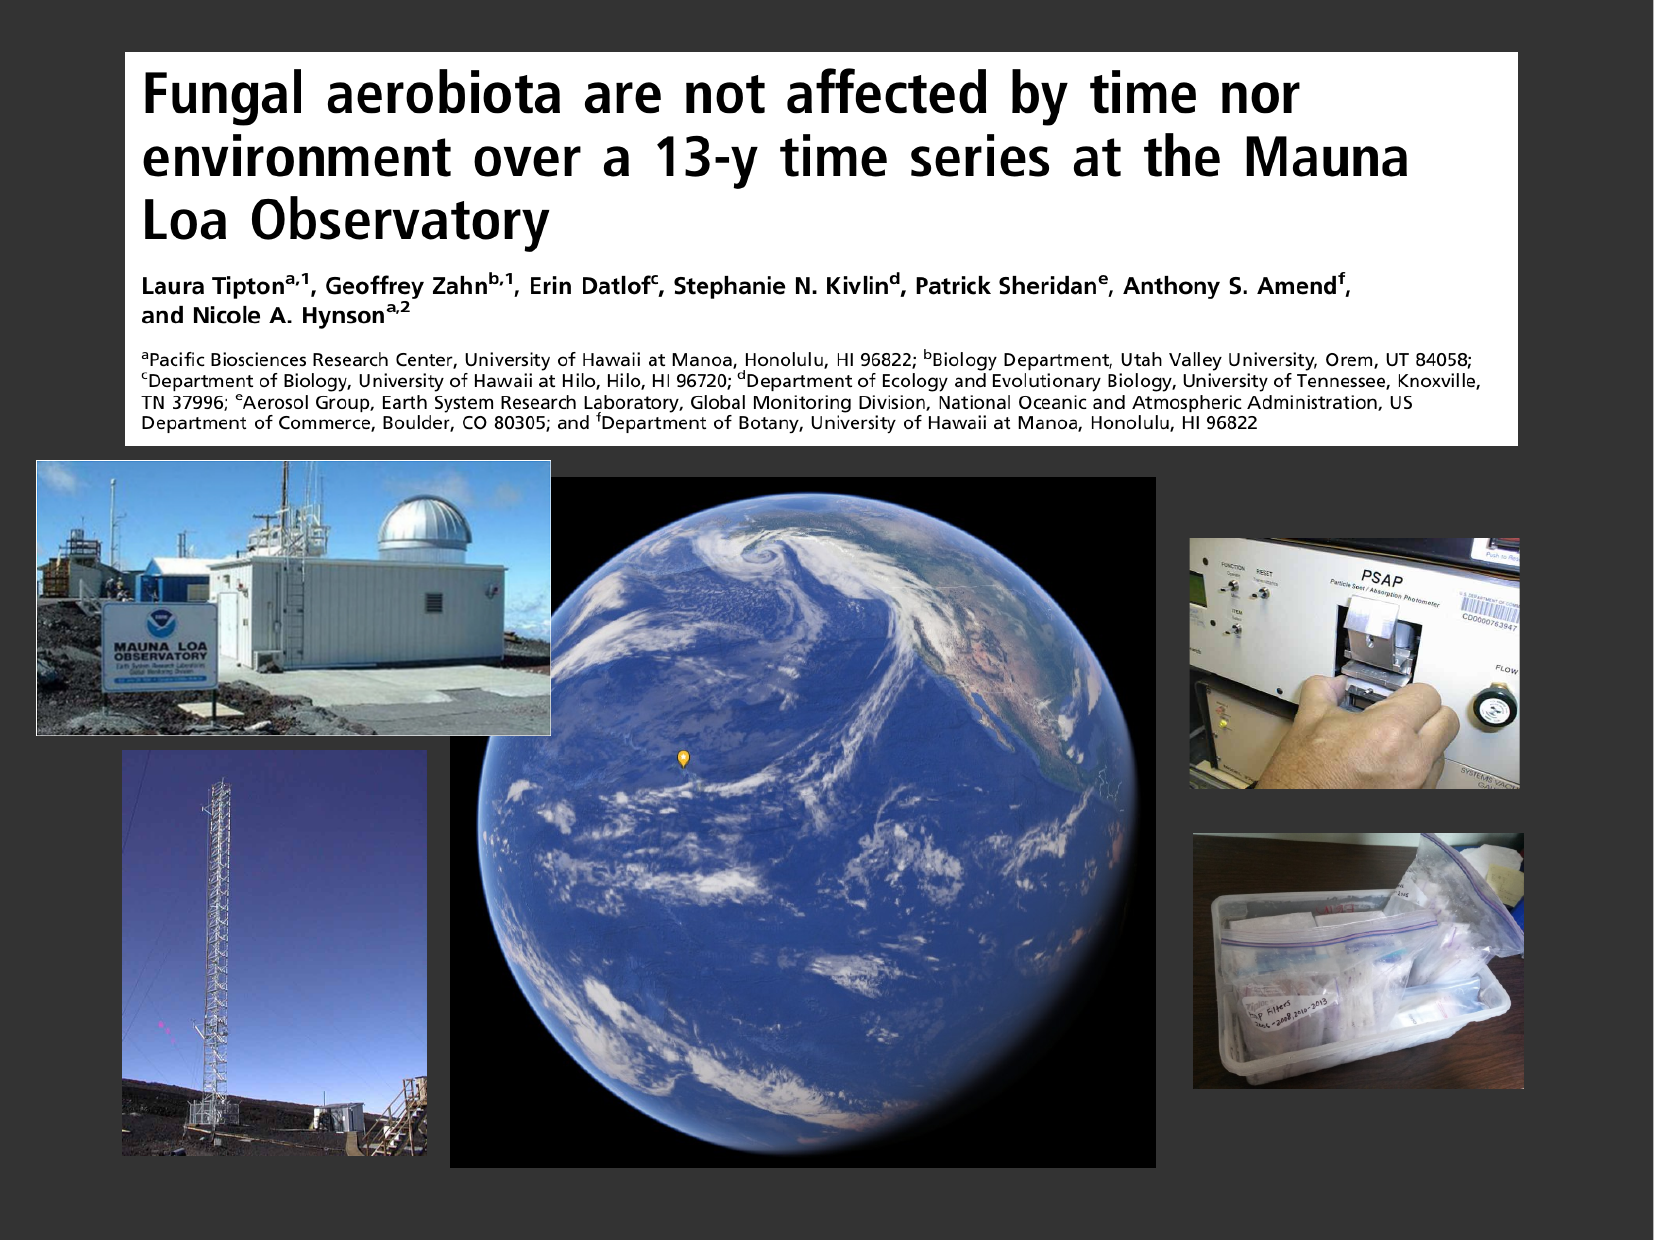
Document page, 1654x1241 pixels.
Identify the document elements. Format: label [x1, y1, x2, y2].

picture [122, 750, 427, 1156]
picture [36, 460, 1156, 1168]
picture [1189, 538, 1520, 789]
picture [1193, 833, 1524, 1089]
picture [125, 52, 1518, 446]
